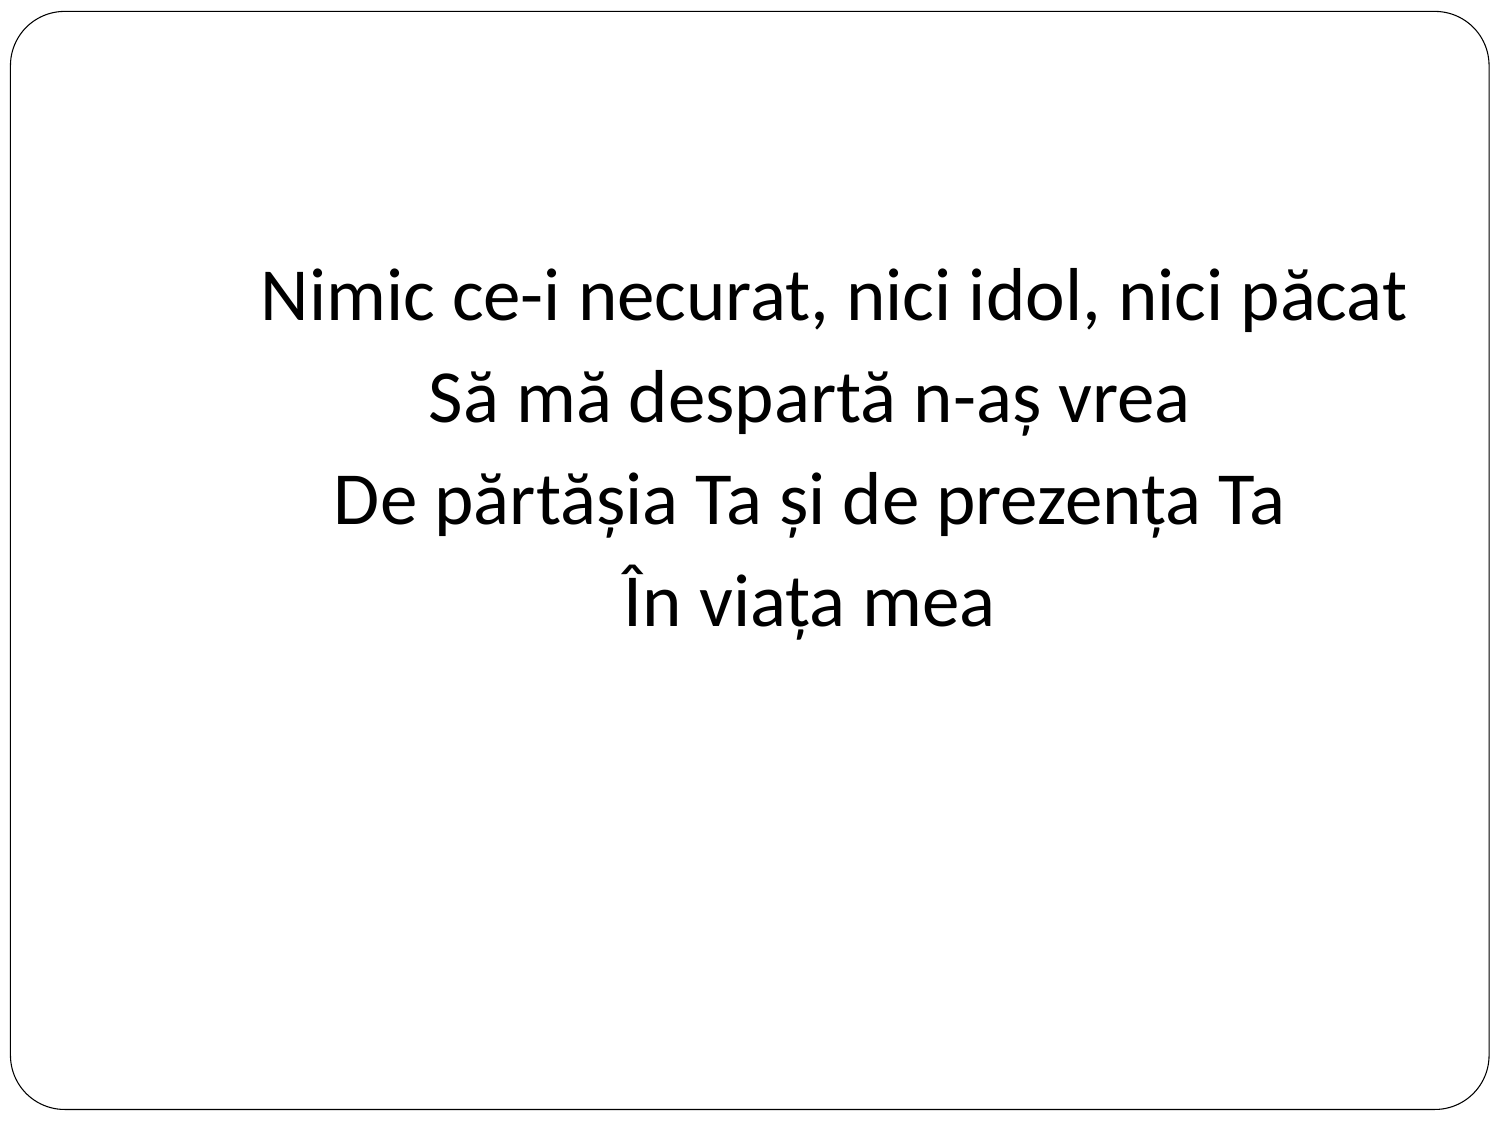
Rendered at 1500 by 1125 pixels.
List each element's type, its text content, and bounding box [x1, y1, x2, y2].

list Nimic ce-i necurat, nici idol, nici păcat Să mă despartă n-aş vrea De părtăşia Ta şi de prezenţa Ta În viaţa mea [150, 237, 1426, 988]
